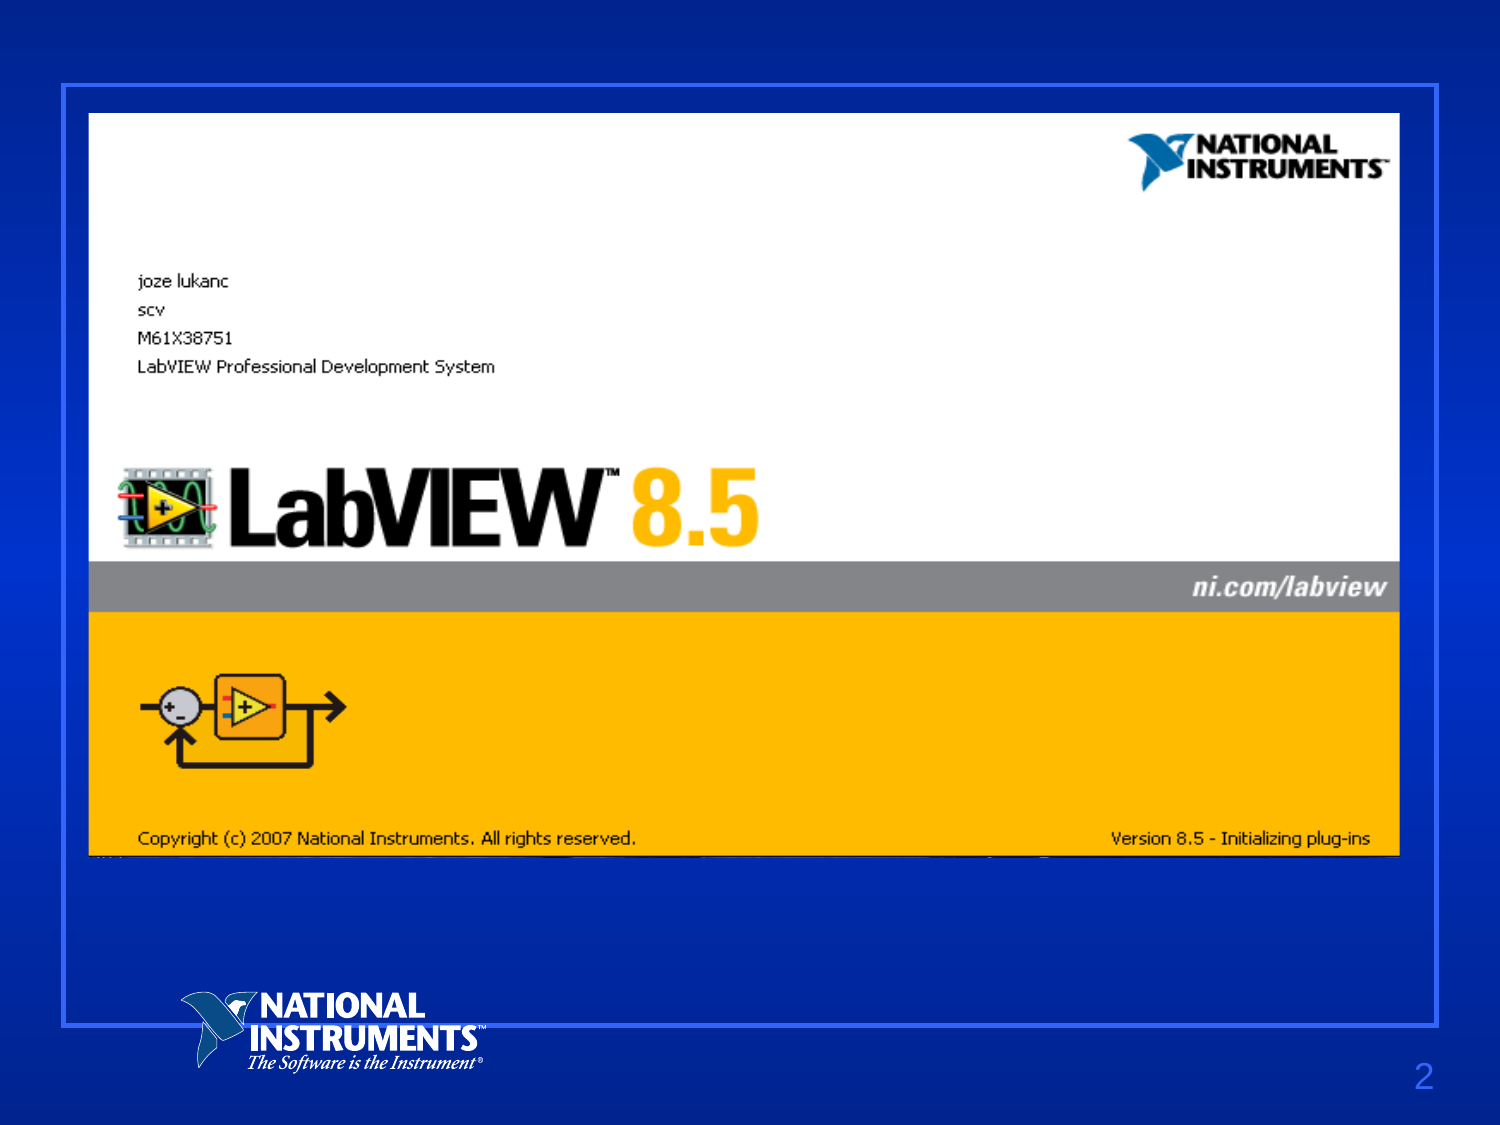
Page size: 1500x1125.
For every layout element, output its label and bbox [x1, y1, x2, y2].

picture [88, 113, 1400, 858]
